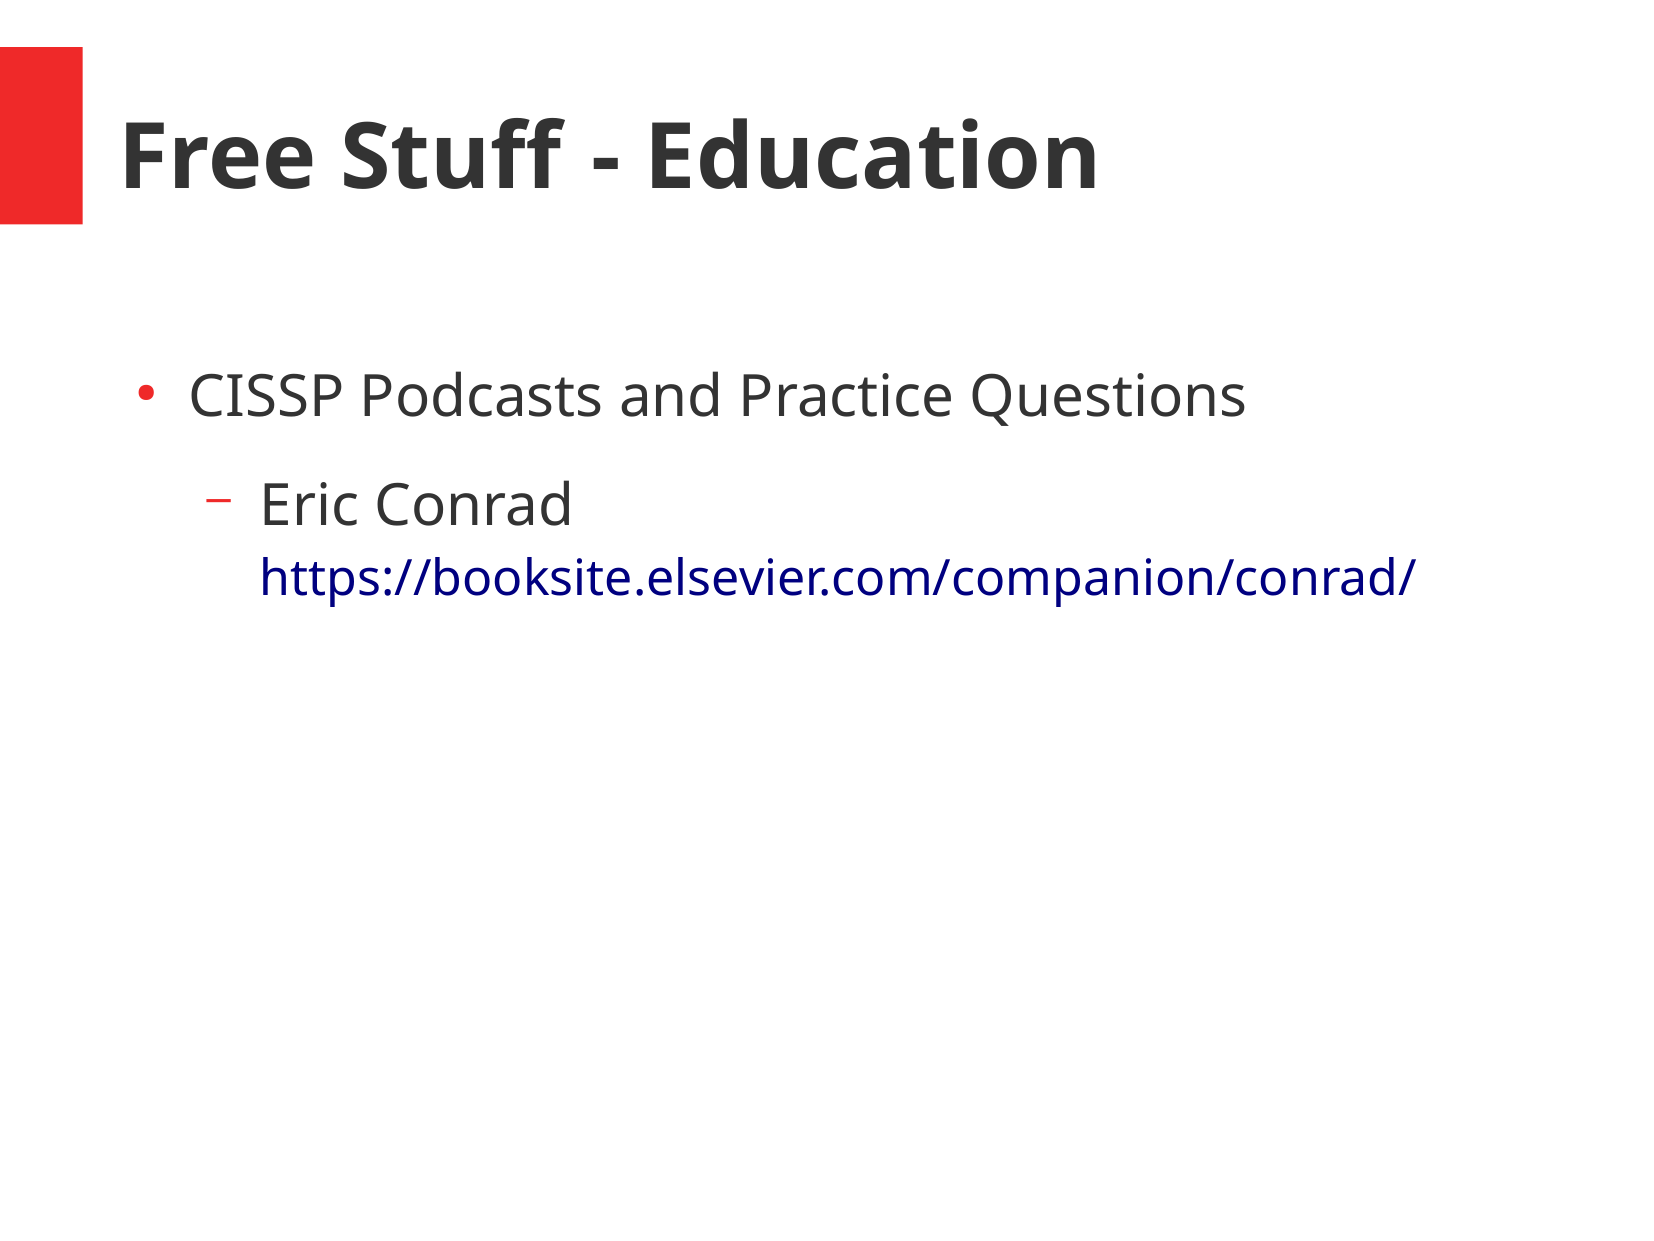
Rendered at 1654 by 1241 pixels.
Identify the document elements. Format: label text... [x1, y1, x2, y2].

list CISSP Podcasts and Practice Questions Eric Conrad https://booksite.elsevier.com/companion/conrad/ [118, 354, 1536, 1074]
title Free Stuff - Education [118, 49, 1571, 257]
